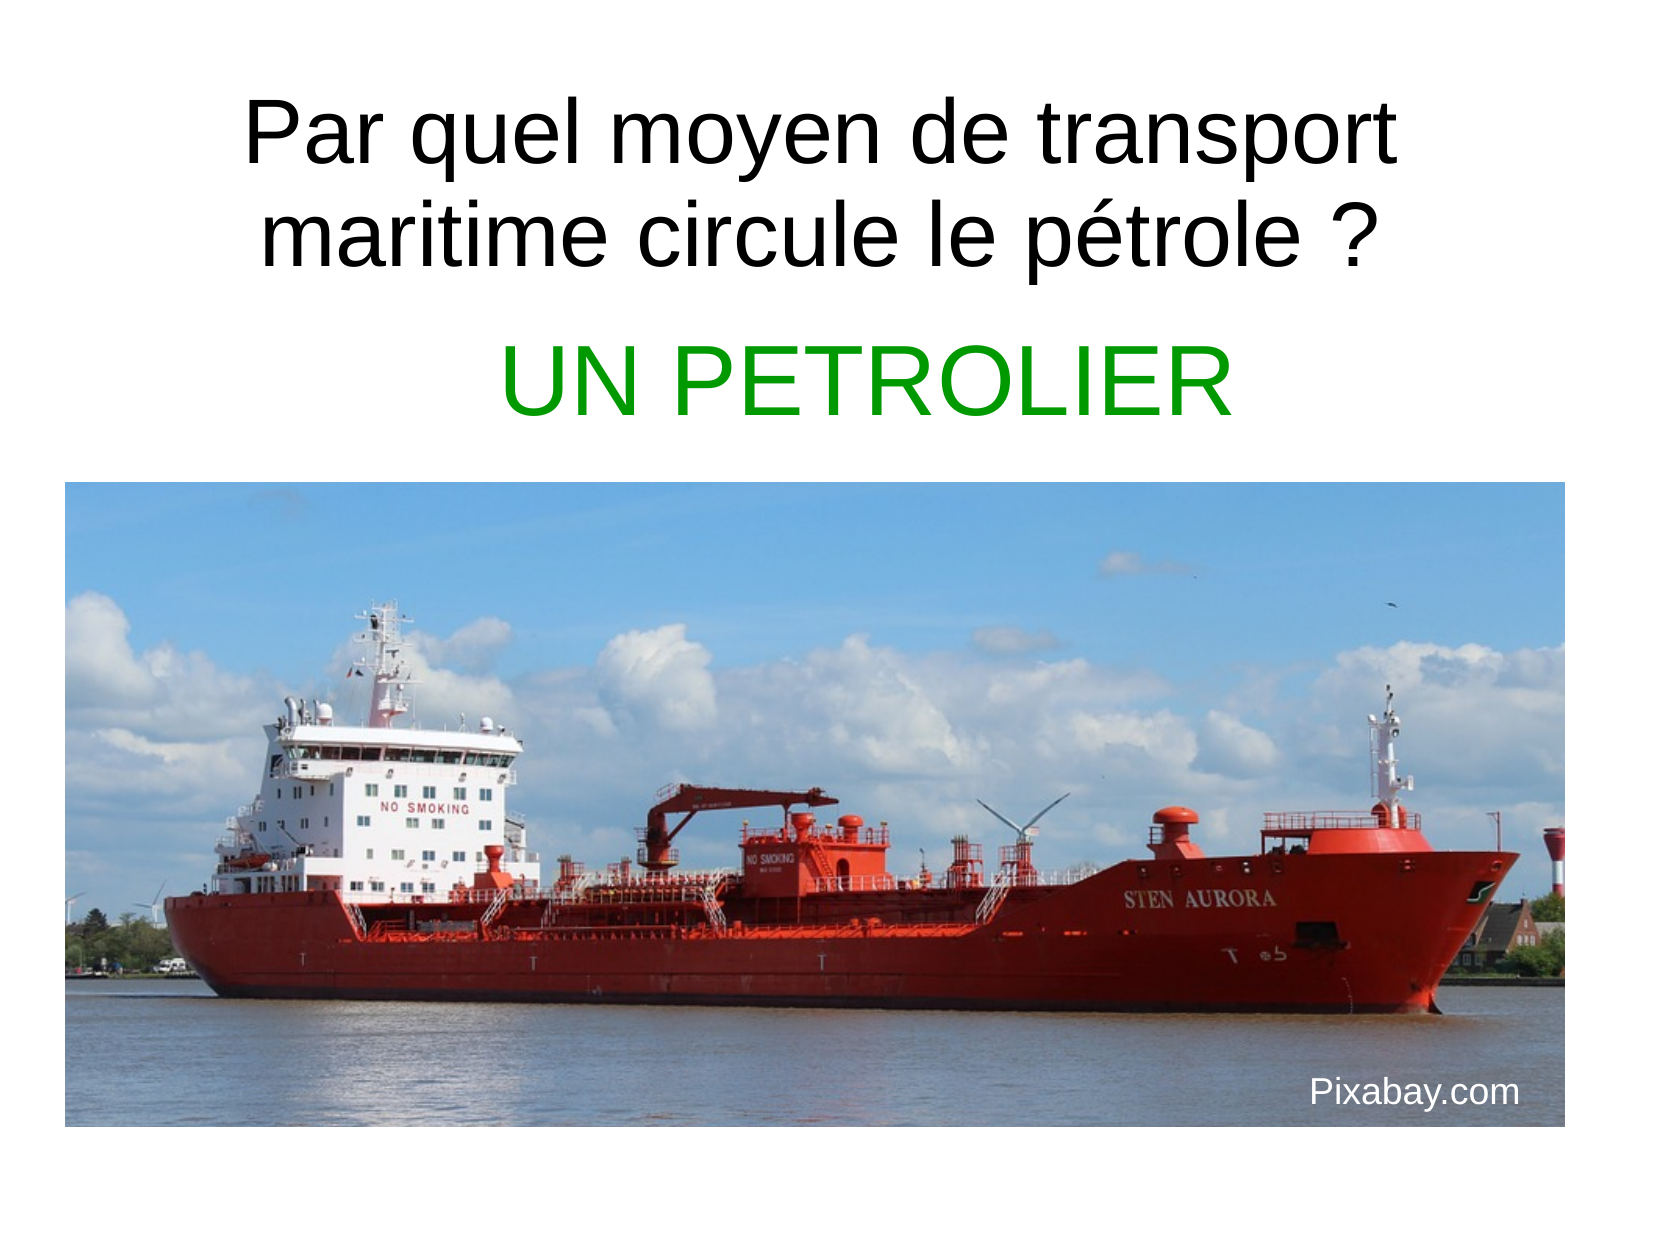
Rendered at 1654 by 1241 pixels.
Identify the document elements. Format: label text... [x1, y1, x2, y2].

picture [65, 482, 1565, 1127]
title Par quel moyen de transport maritime circule le pétrole ? [76, 79, 1565, 287]
text_box Pixabay.com [1181, 1062, 1536, 1120]
list UN PETROLIER [88, 324, 1577, 437]
